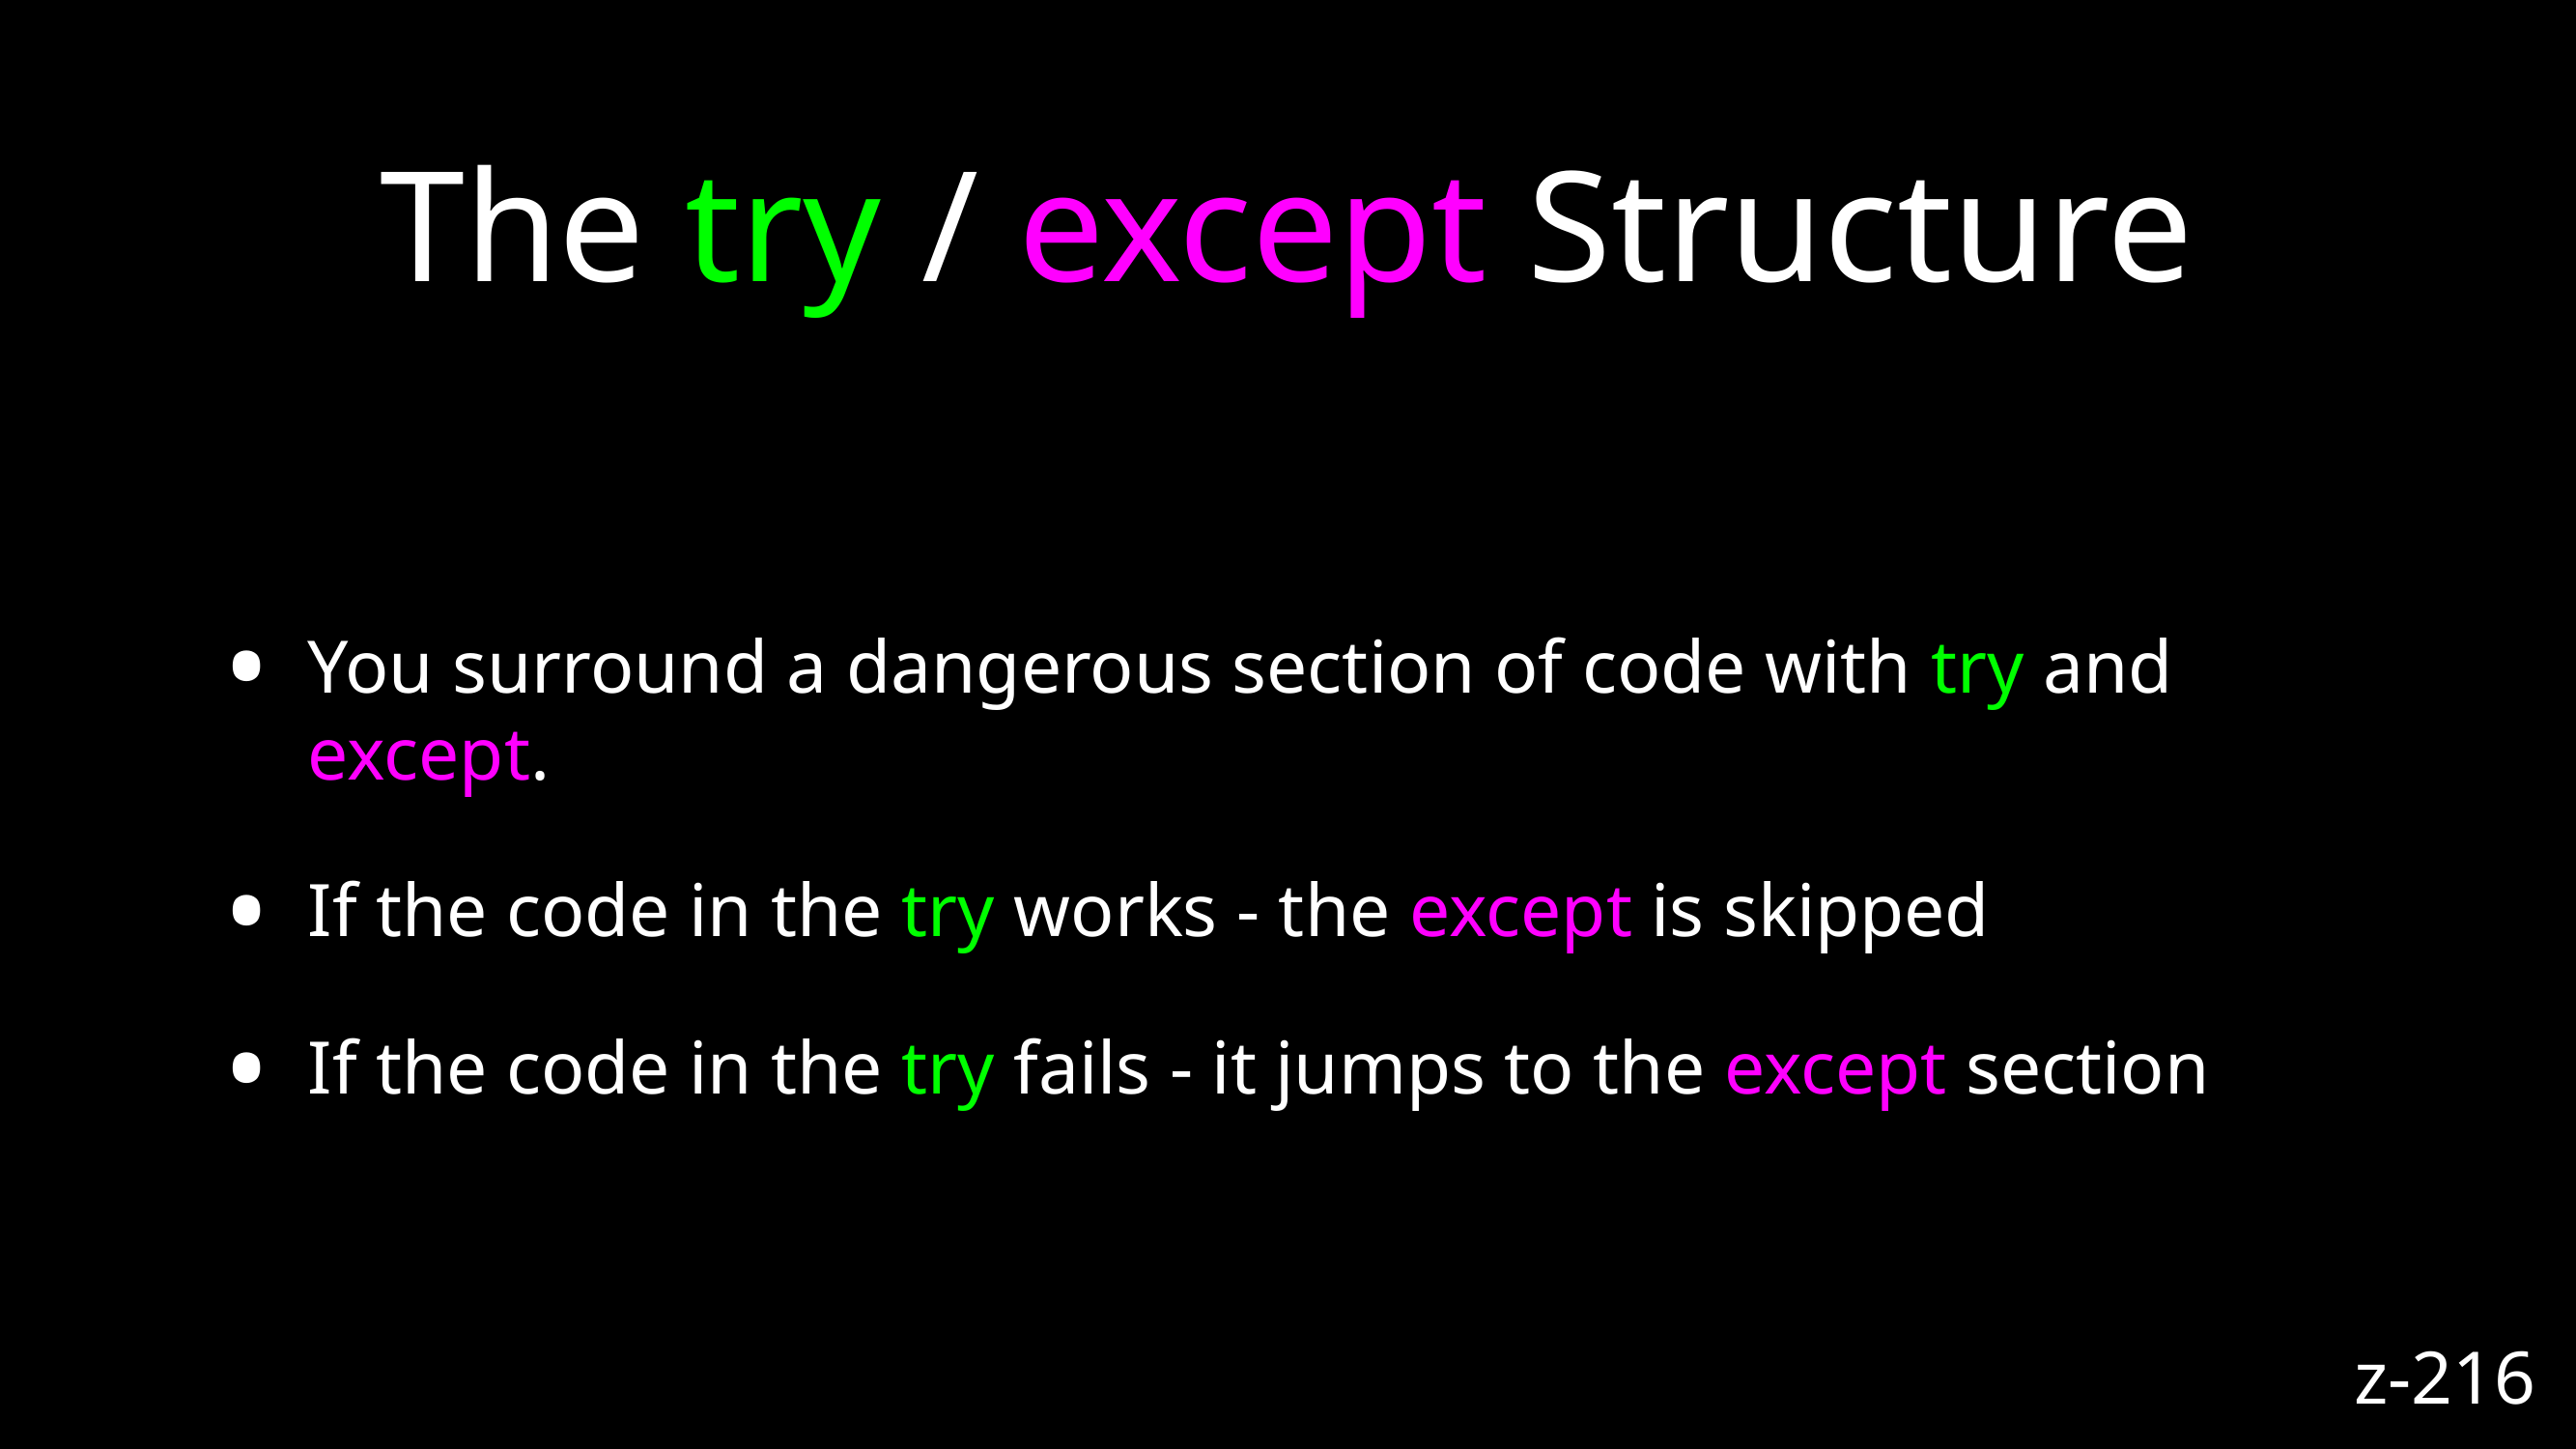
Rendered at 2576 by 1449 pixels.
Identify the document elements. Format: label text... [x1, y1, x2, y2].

list You surround a dangerous section of code with try and except. If the code in the try works - the except is skipped If the code in the try fails - it jumps to the except section [183, 412, 2392, 1317]
text_box z-216 [2354, 1331, 2536, 1419]
title The try / except Structure [183, 38, 2392, 403]
